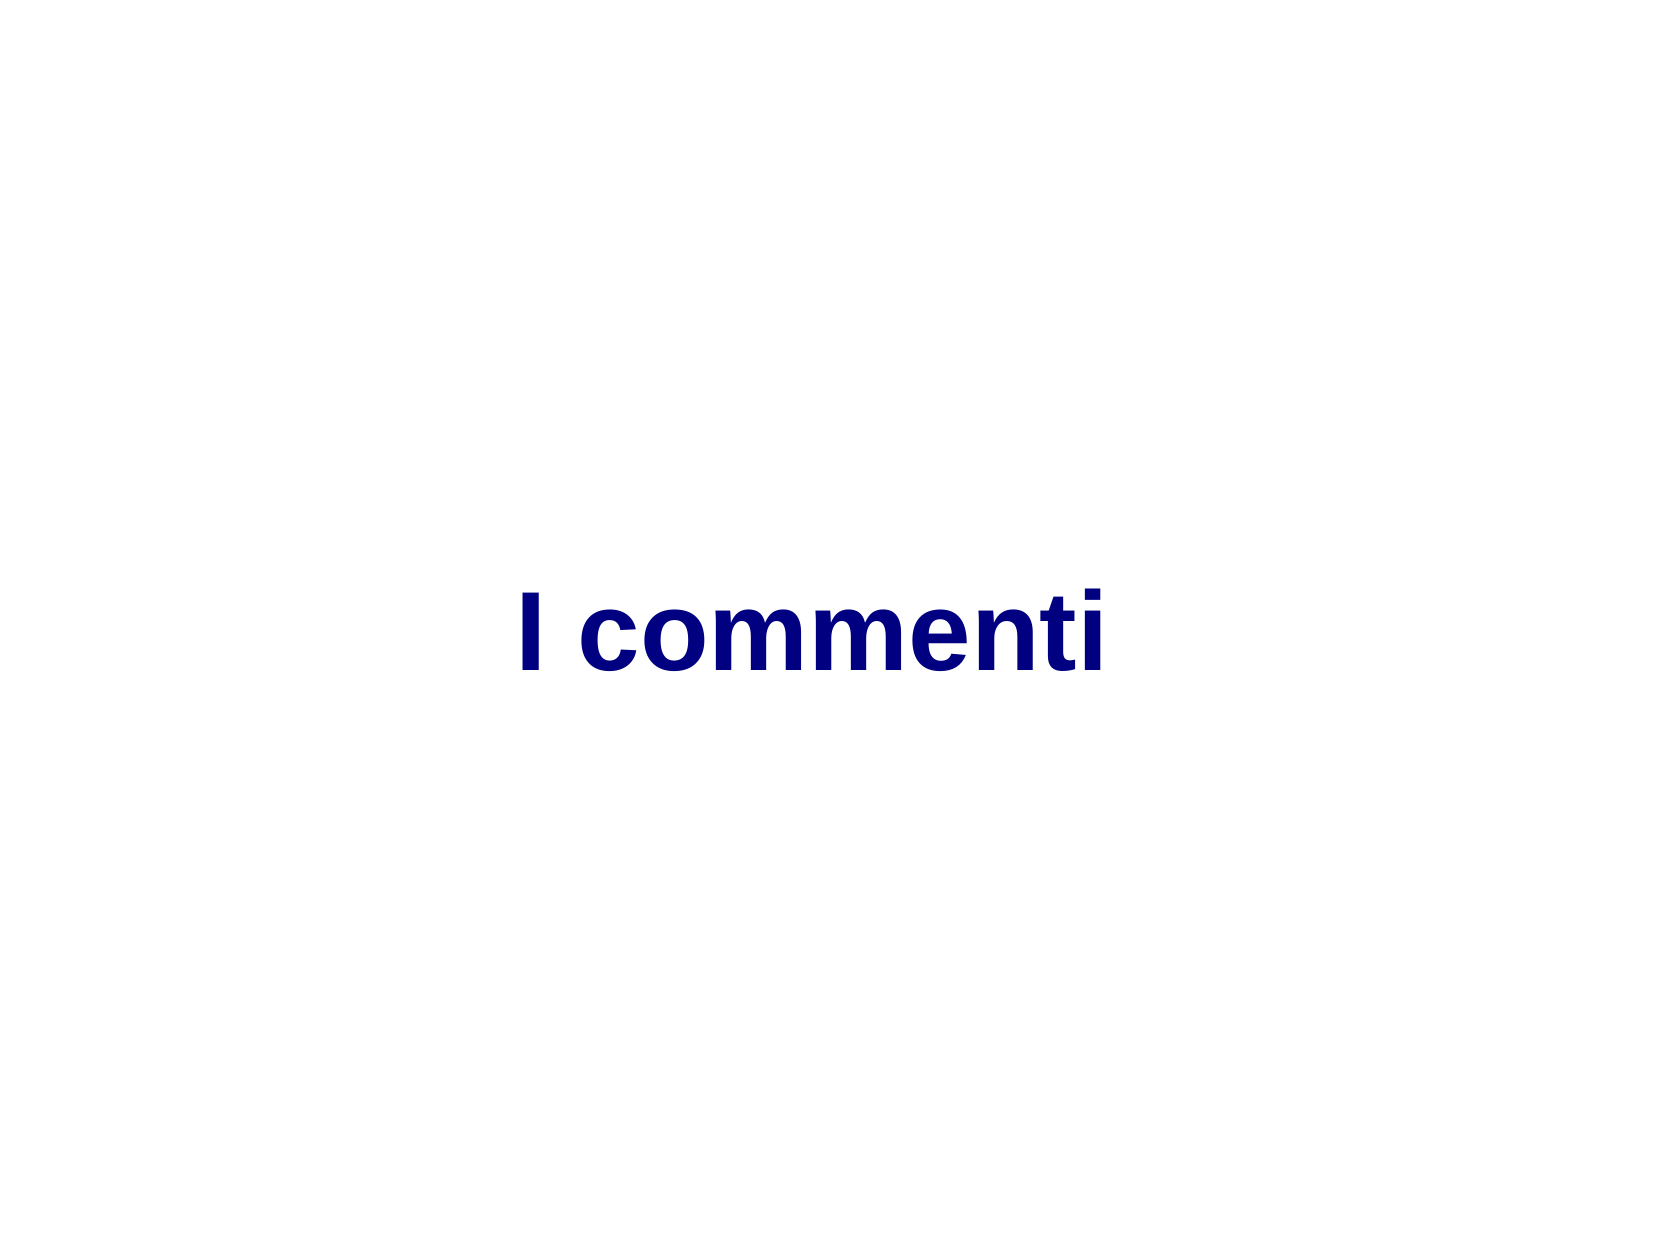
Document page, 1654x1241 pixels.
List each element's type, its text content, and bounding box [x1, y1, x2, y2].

text_box I commenti [88, 561, 1536, 702]
